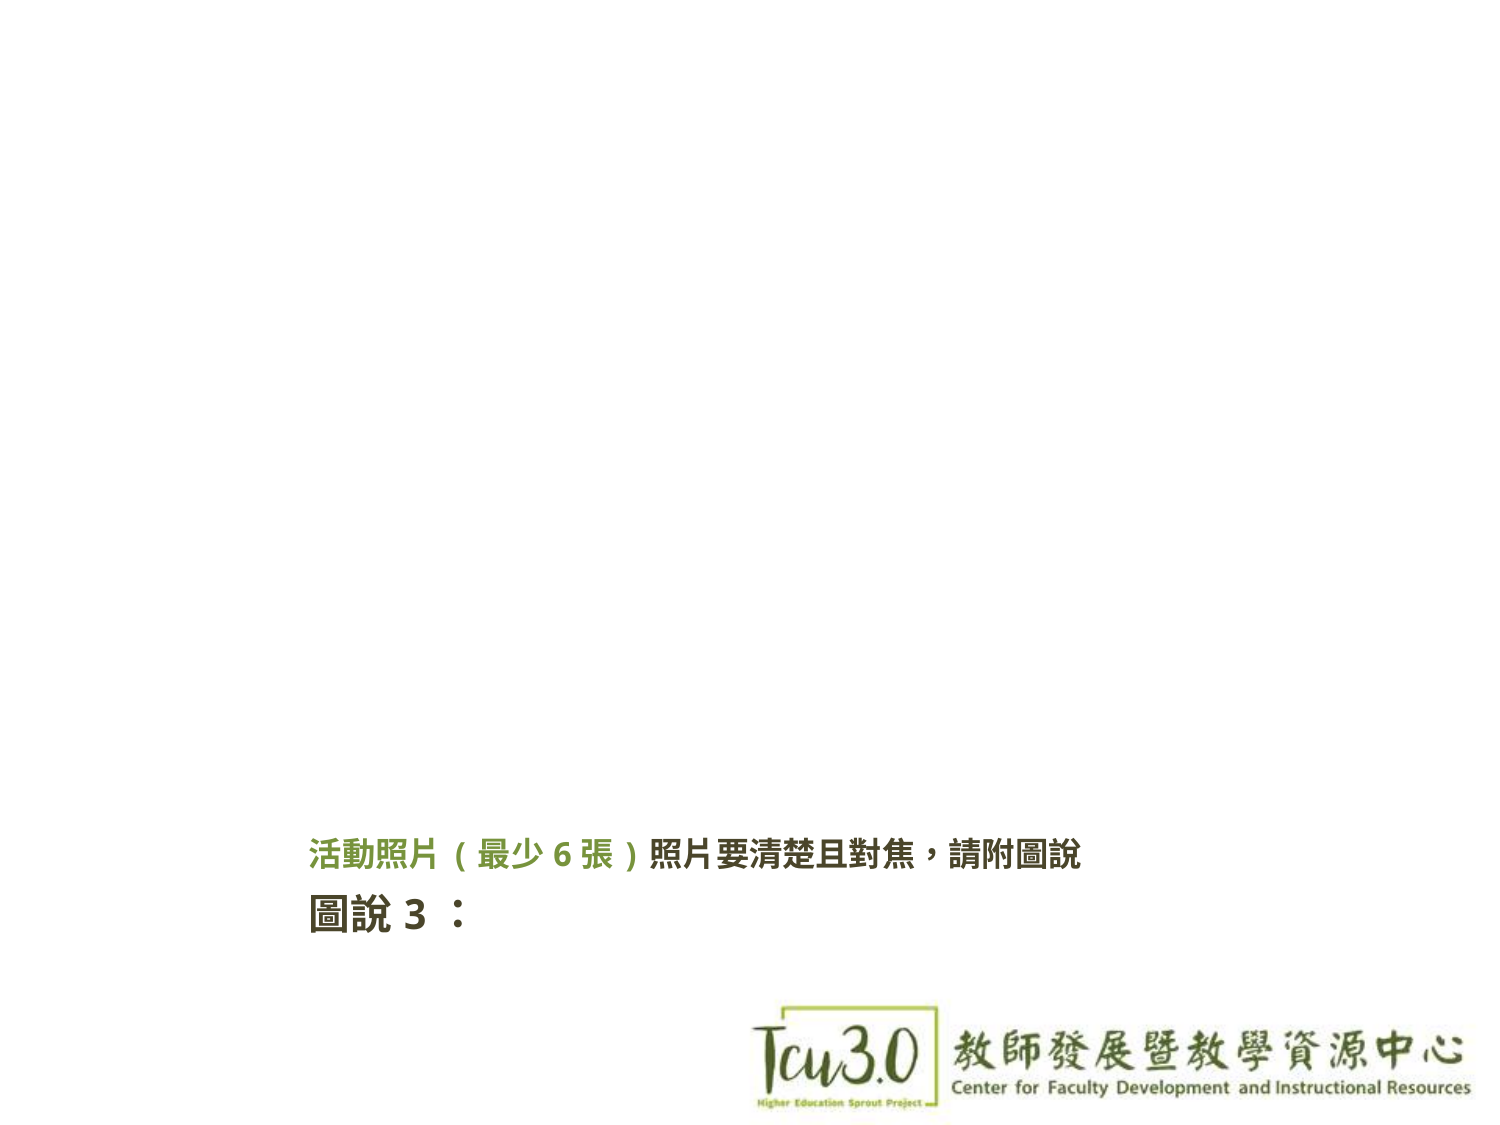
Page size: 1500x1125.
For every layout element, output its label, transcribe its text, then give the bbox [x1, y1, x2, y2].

list 圖說3： [294, 880, 1195, 1013]
title 活動照片(最少6張)照片要清楚且對焦，請附圖說 [294, 787, 1195, 880]
